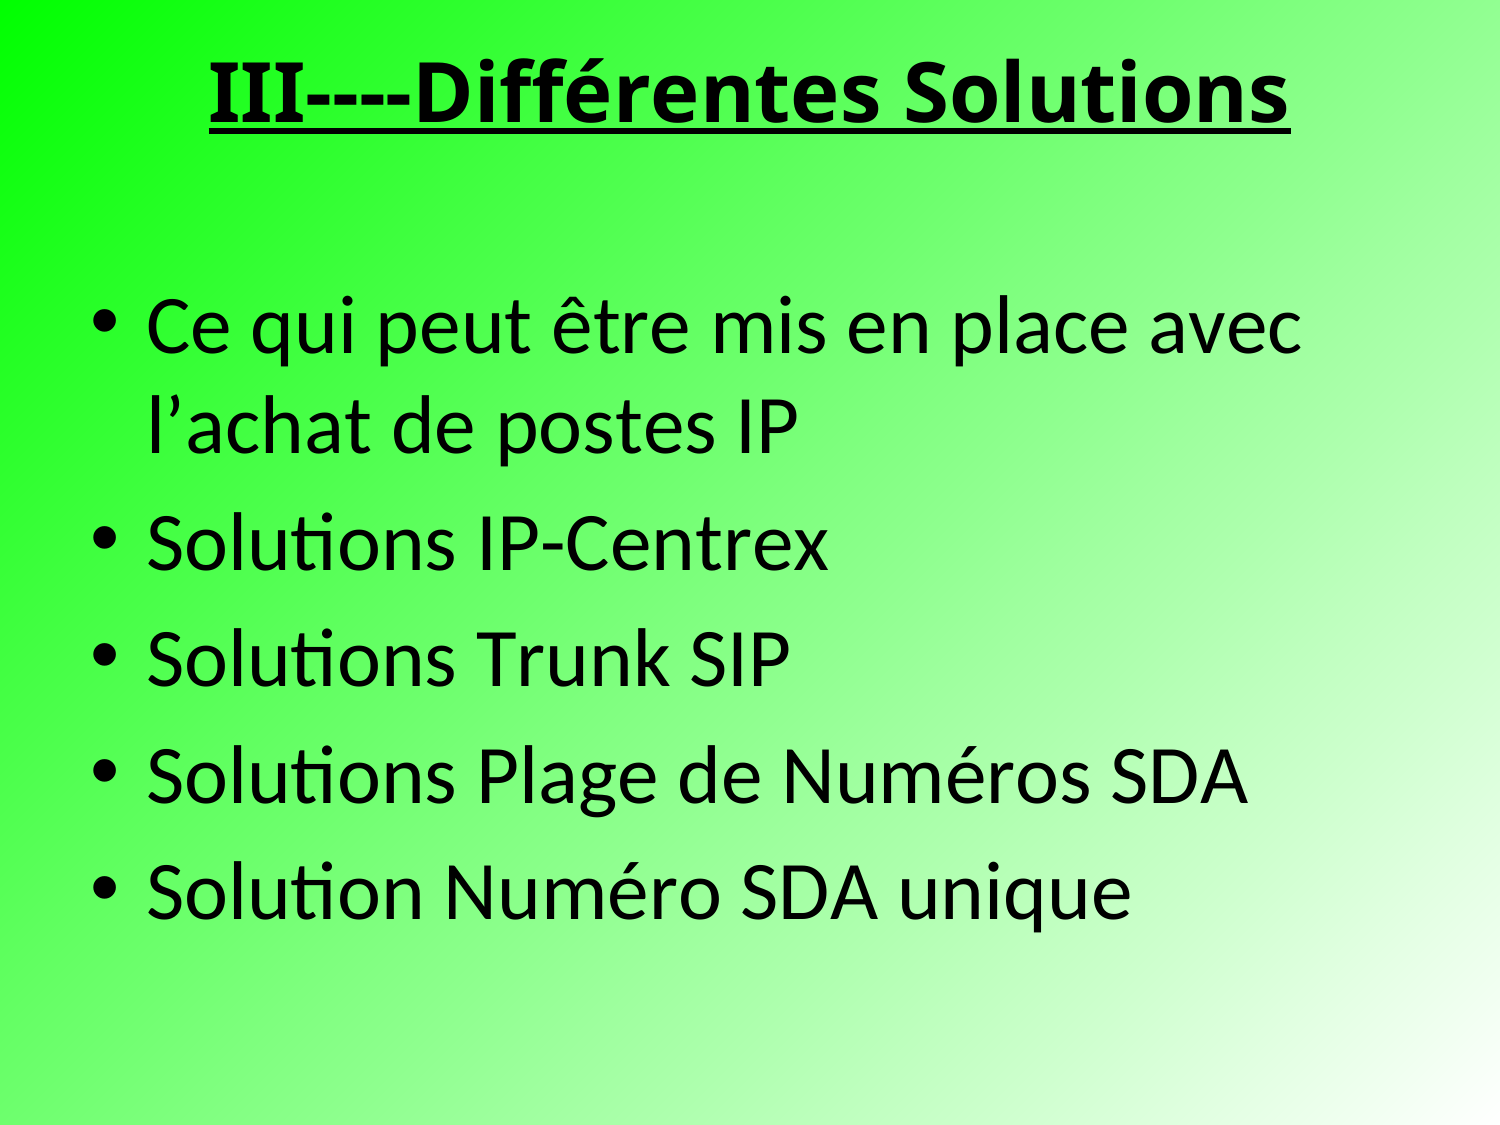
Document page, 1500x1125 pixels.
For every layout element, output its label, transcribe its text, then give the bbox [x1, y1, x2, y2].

text_box III----Différentes Solutions [75, 31, 1426, 247]
text_box Ce qui peut être mis en place avec l’achat de postes IP Solutions IP-Centrex Solutions Trunk SIP Solutions Plage de Numéros SDA Solution Numéro SDA unique [75, 262, 1426, 1005]
